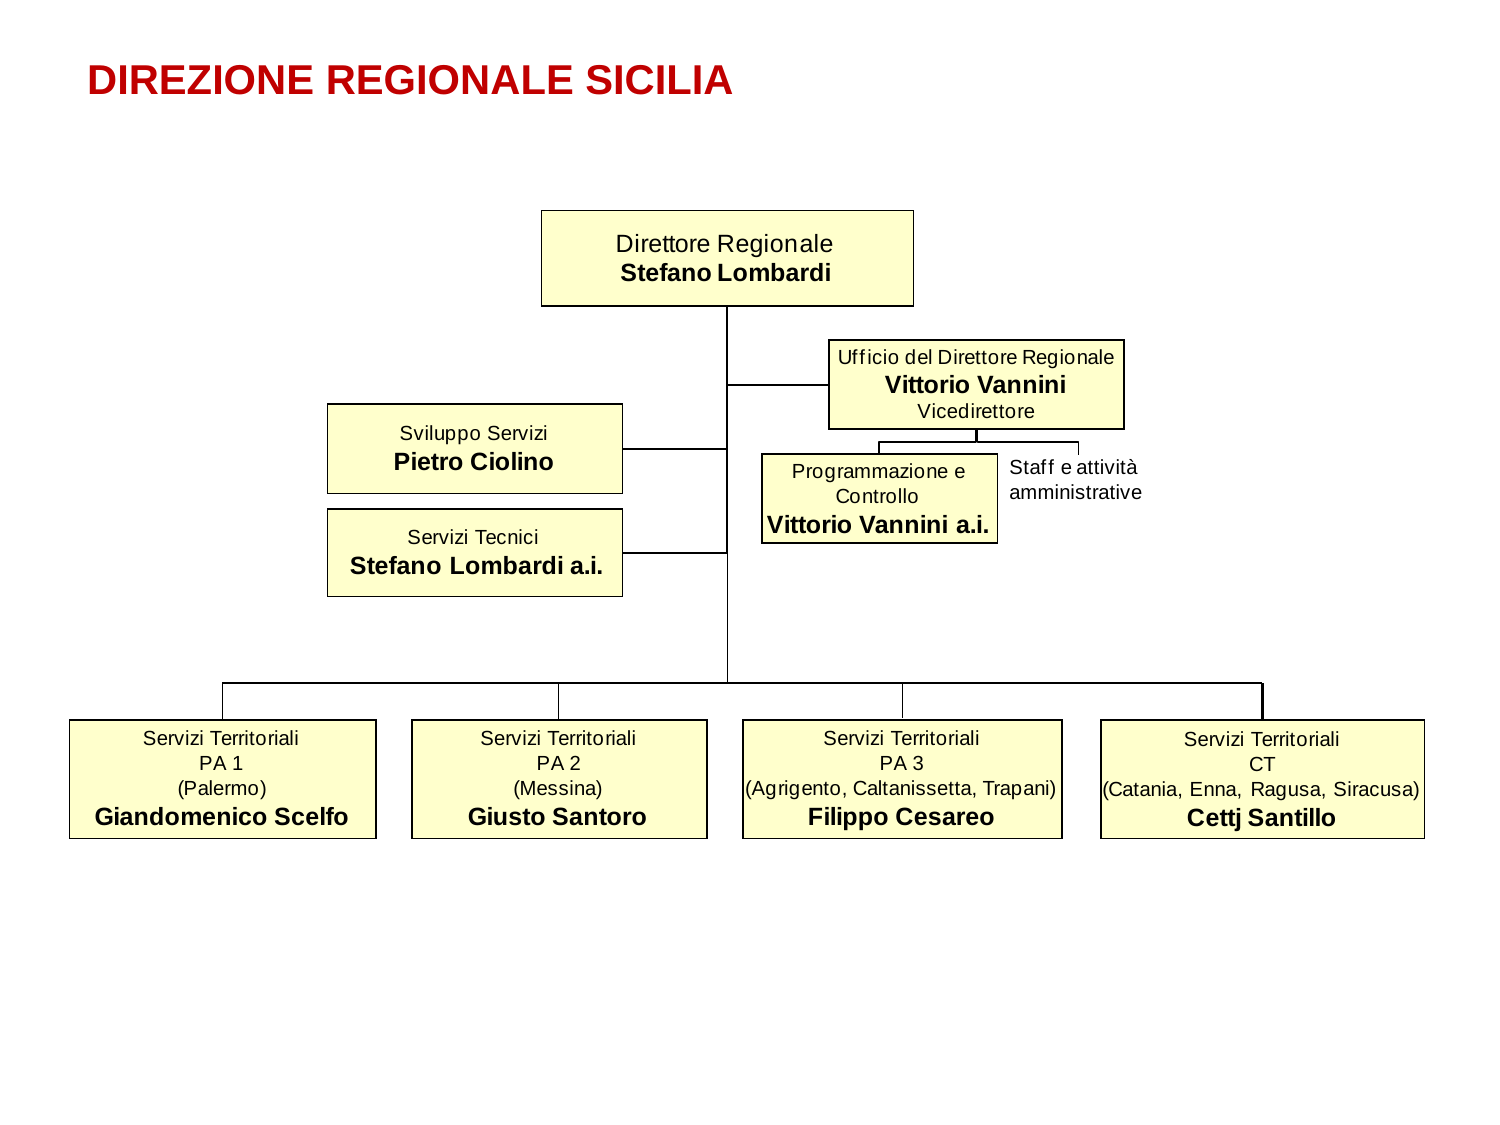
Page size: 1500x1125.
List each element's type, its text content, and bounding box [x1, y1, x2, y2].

picture [67, 208, 1433, 840]
title DIREZIONE REGIONALE SICILIA [72, 45, 1462, 128]
